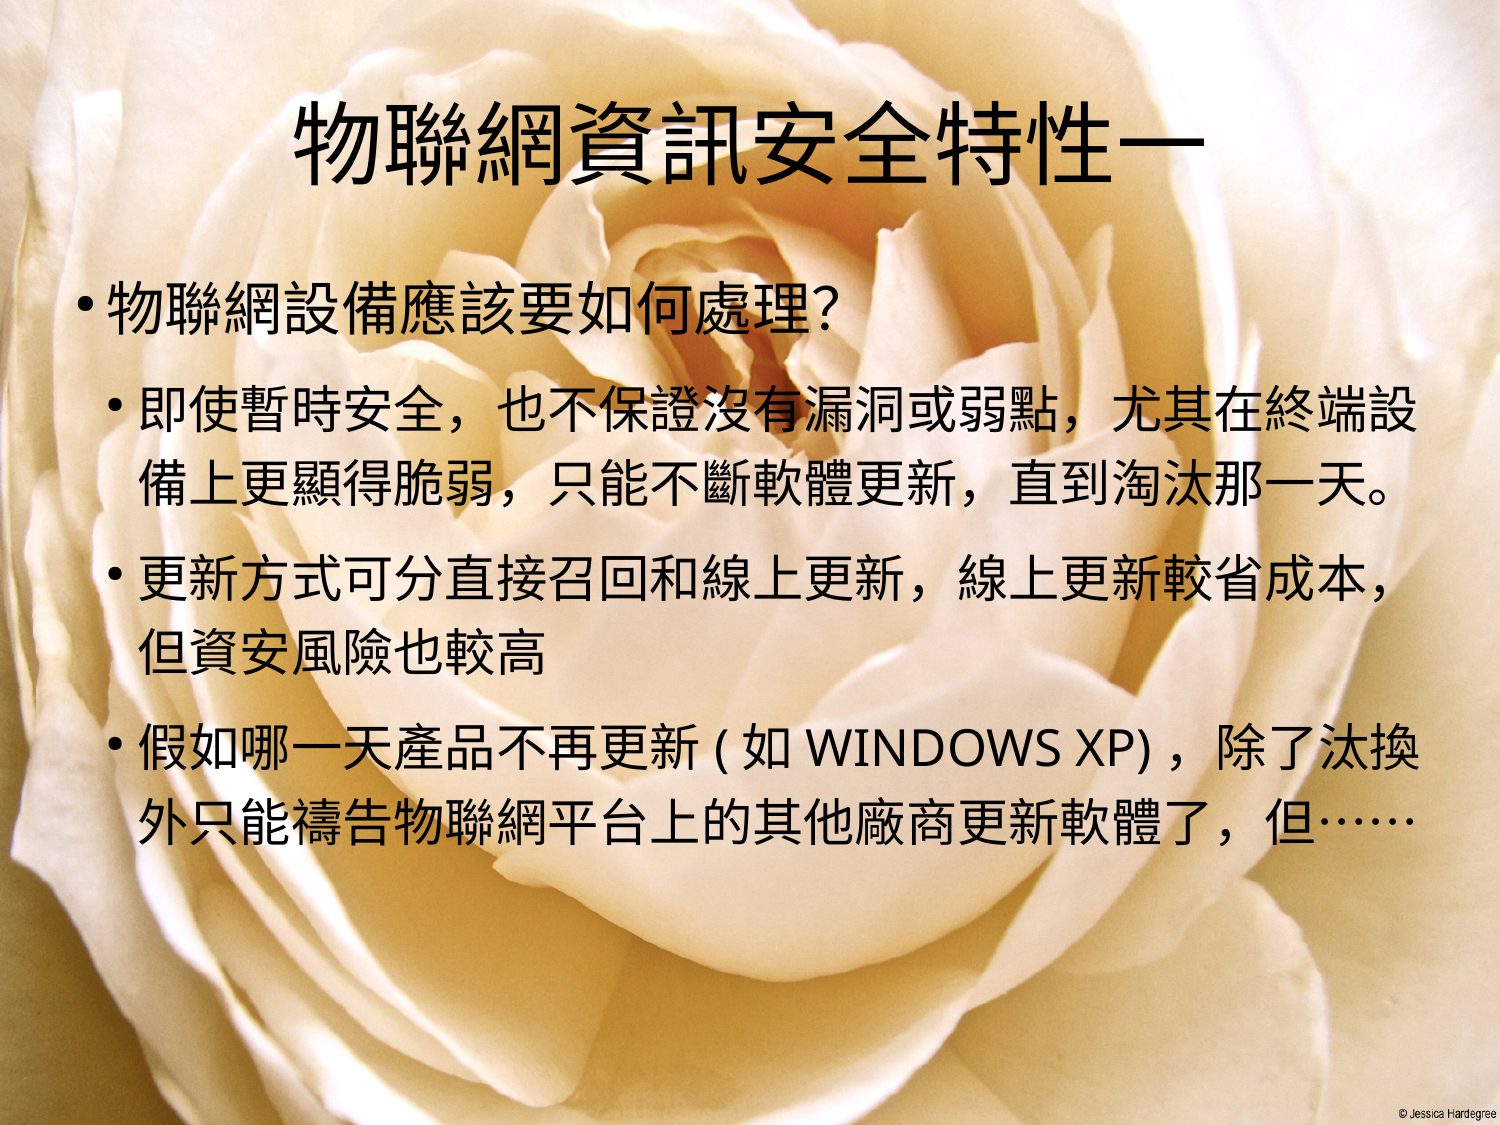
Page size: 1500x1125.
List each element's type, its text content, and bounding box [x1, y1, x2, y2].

picture [0, 0, 1500, 1125]
title 物聯網資訊安全特性一 [75, 45, 1425, 233]
list 物聯網設備應該要如何處理？ 即使暫時安全，也不保證沒有漏洞或弱點，尤其在終端設備上更顯得脆弱，只能不斷軟體更新，直到淘汰那一天。 更新方式可分直接召回和線上更新，線上更新較省成本，但資安風險也較高 假如哪一天產品不再更新(如WINDOWS XP)，除了汰換外只能禱告物聯網平台上的其他廠商更新軟體了，但…… [75, 262, 1425, 1005]
